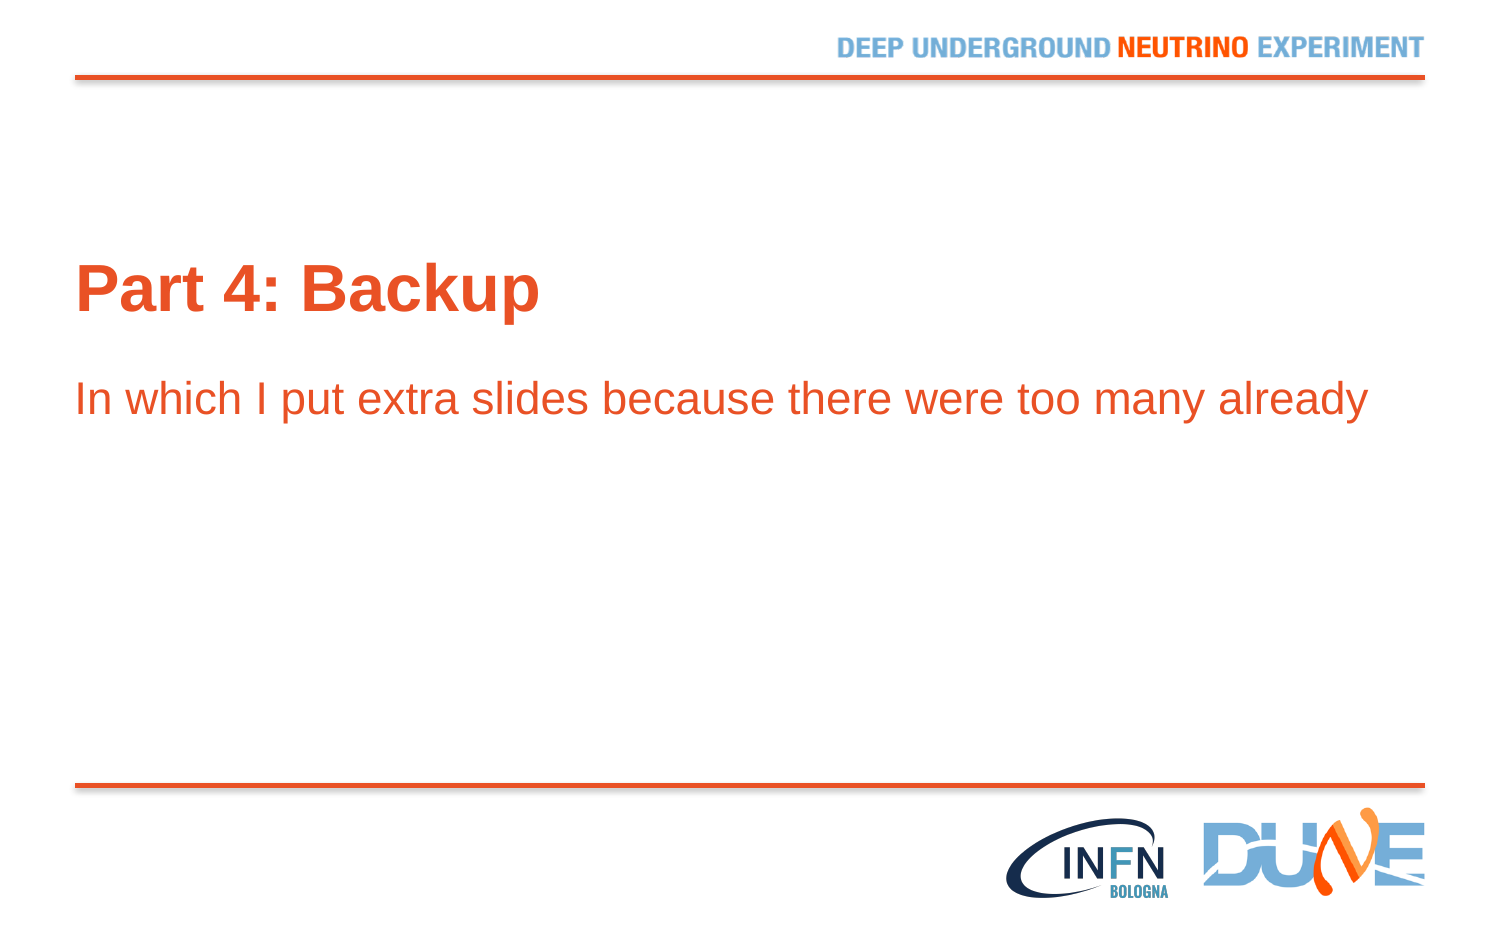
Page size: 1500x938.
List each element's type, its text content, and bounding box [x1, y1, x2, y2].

title Part 4: Backup [75, 168, 1424, 325]
picture [1116, 32, 1426, 59]
list In which I put extra slides because there were too many already [74, 368, 1424, 604]
picture [988, 803, 1427, 911]
picture [835, 34, 1113, 60]
